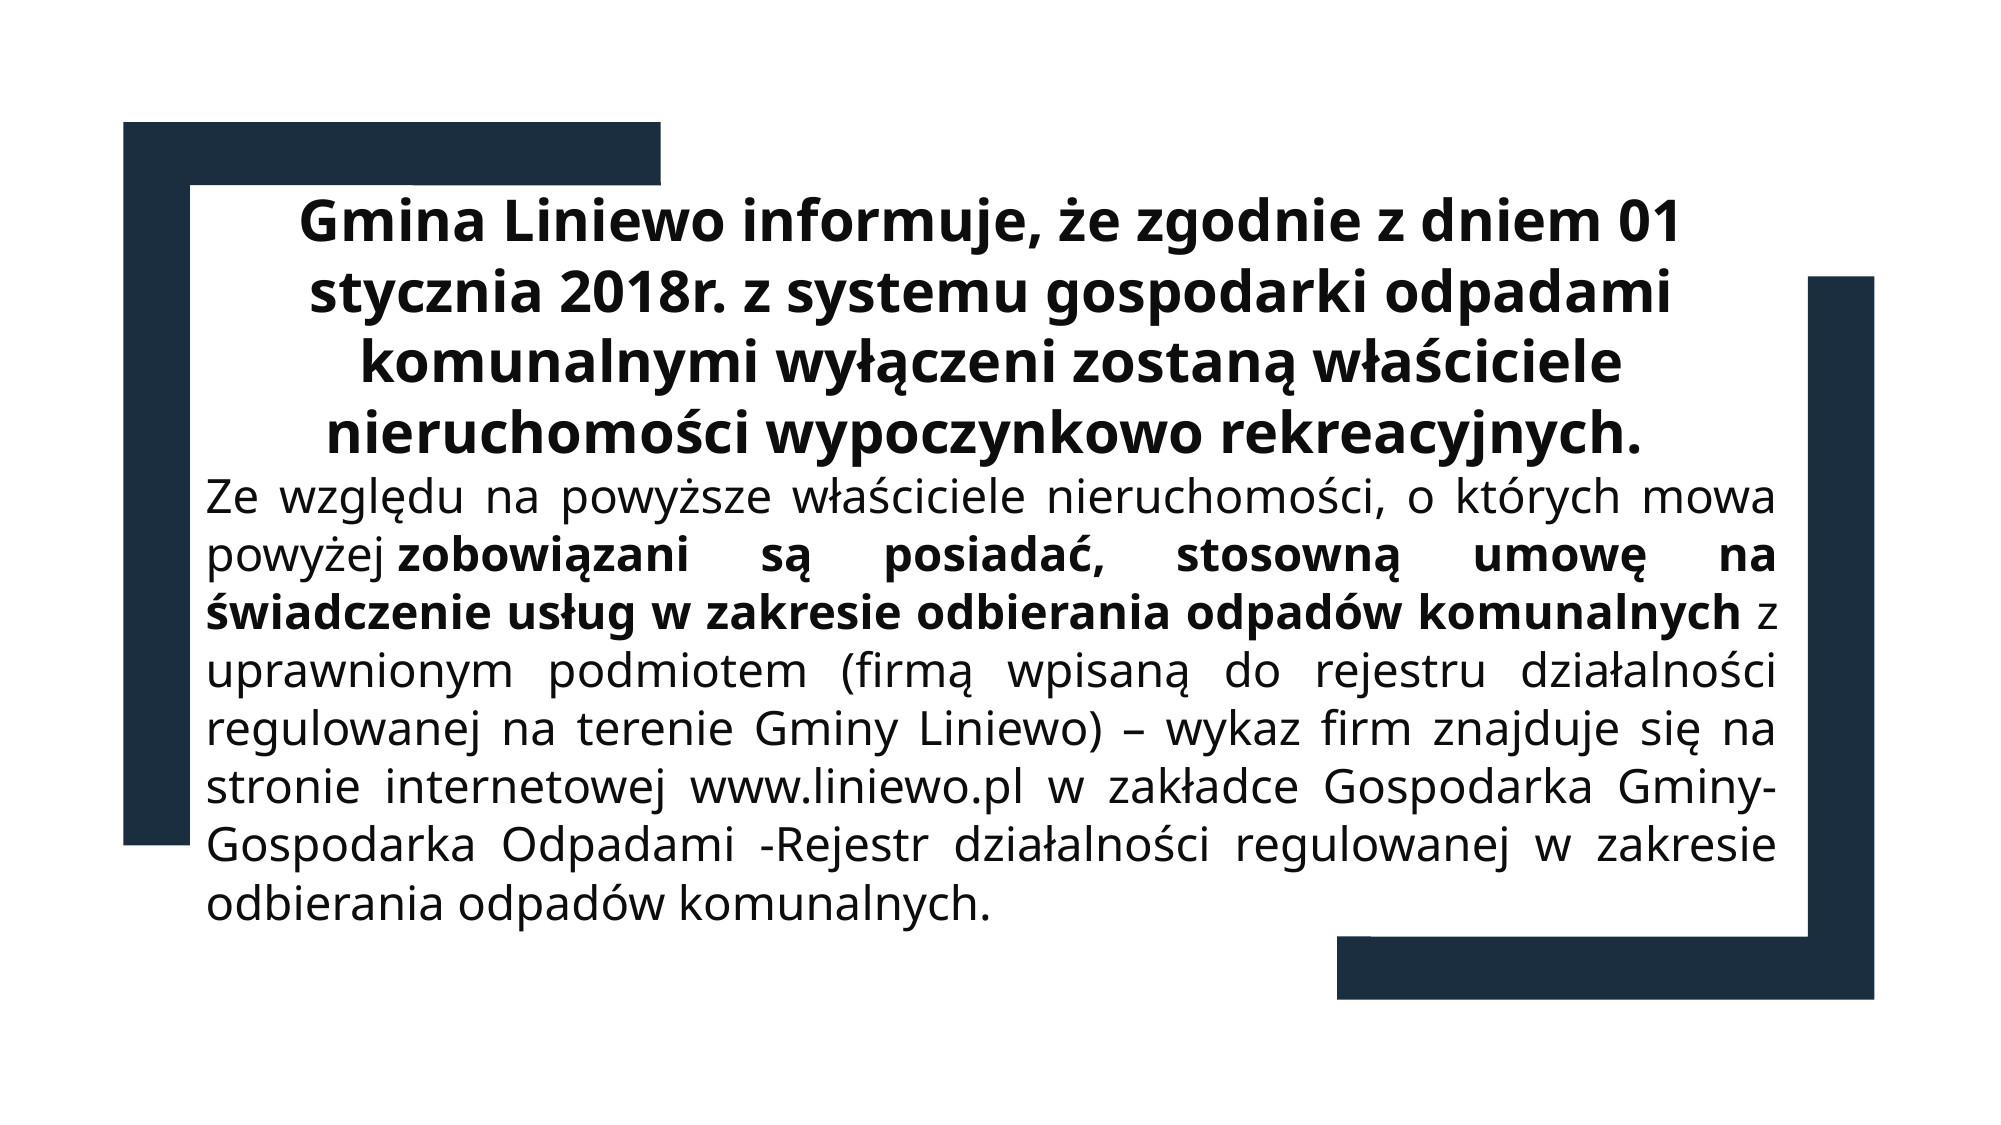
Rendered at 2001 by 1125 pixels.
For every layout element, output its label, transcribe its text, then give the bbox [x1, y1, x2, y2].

subtitle Gmina Liniewo informuje, że zgodnie z dniem 01 stycznia 2018r. z systemu gospodarki odpadami komunalnymi wyłączeni zostaną właściciele nieruchomości wypoczynkowo rekreacyjnych. Ze względu na powyższe właściciele nieruchomości, o których mowa powyżej zobowiązani są posiadać, stosowną umowę na świadczenie usług w zakresie odbierania odpadów komunalnych z uprawnionym podmiotem (firmą wpisaną do rejestru działalności regulowanej na terenie Gminy Liniewo) – wykaz firm znajduje się na stronie internetowej www.liniewo.pl w zakładce Gospodarka Gminy- Gospodarka Odpadami -Rejestr działalności regulowanej w zakresie odbierania odpadów komunalnych. [190, 175, 1803, 941]
